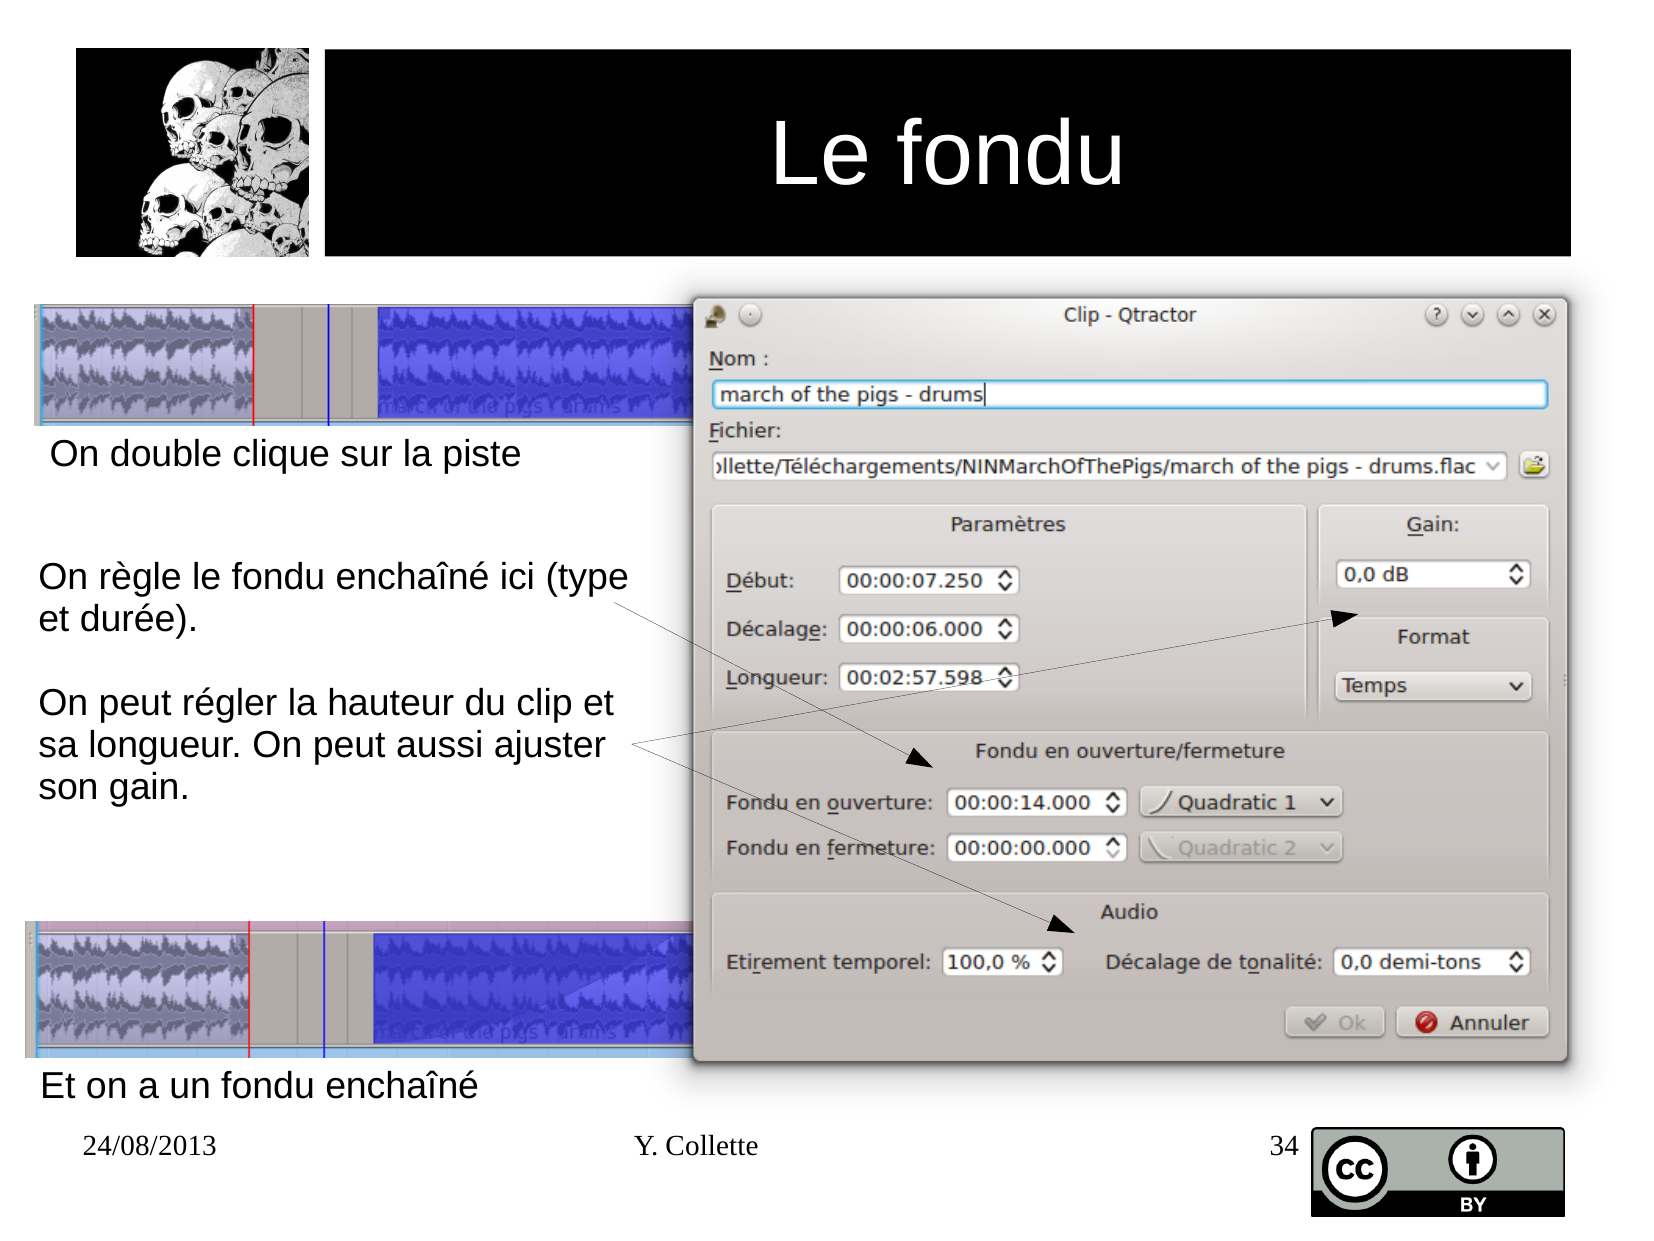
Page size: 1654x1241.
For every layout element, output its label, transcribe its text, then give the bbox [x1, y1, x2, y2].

picture [76, 48, 309, 257]
text_box On double clique sur la piste [34, 425, 544, 483]
text_box Et on a un fondu enchaîné [25, 1057, 508, 1114]
text_box On règle le fondu enchaîné ici (type et durée). On peut régler la hauteur du clip et sa longueur. On peut aussi ajuster son gain. [23, 548, 662, 815]
picture [662, 628, 819, 738]
picture [1311, 1127, 1565, 1217]
picture [25, 236, 1630, 1124]
title Le fondu [324, 49, 1571, 257]
